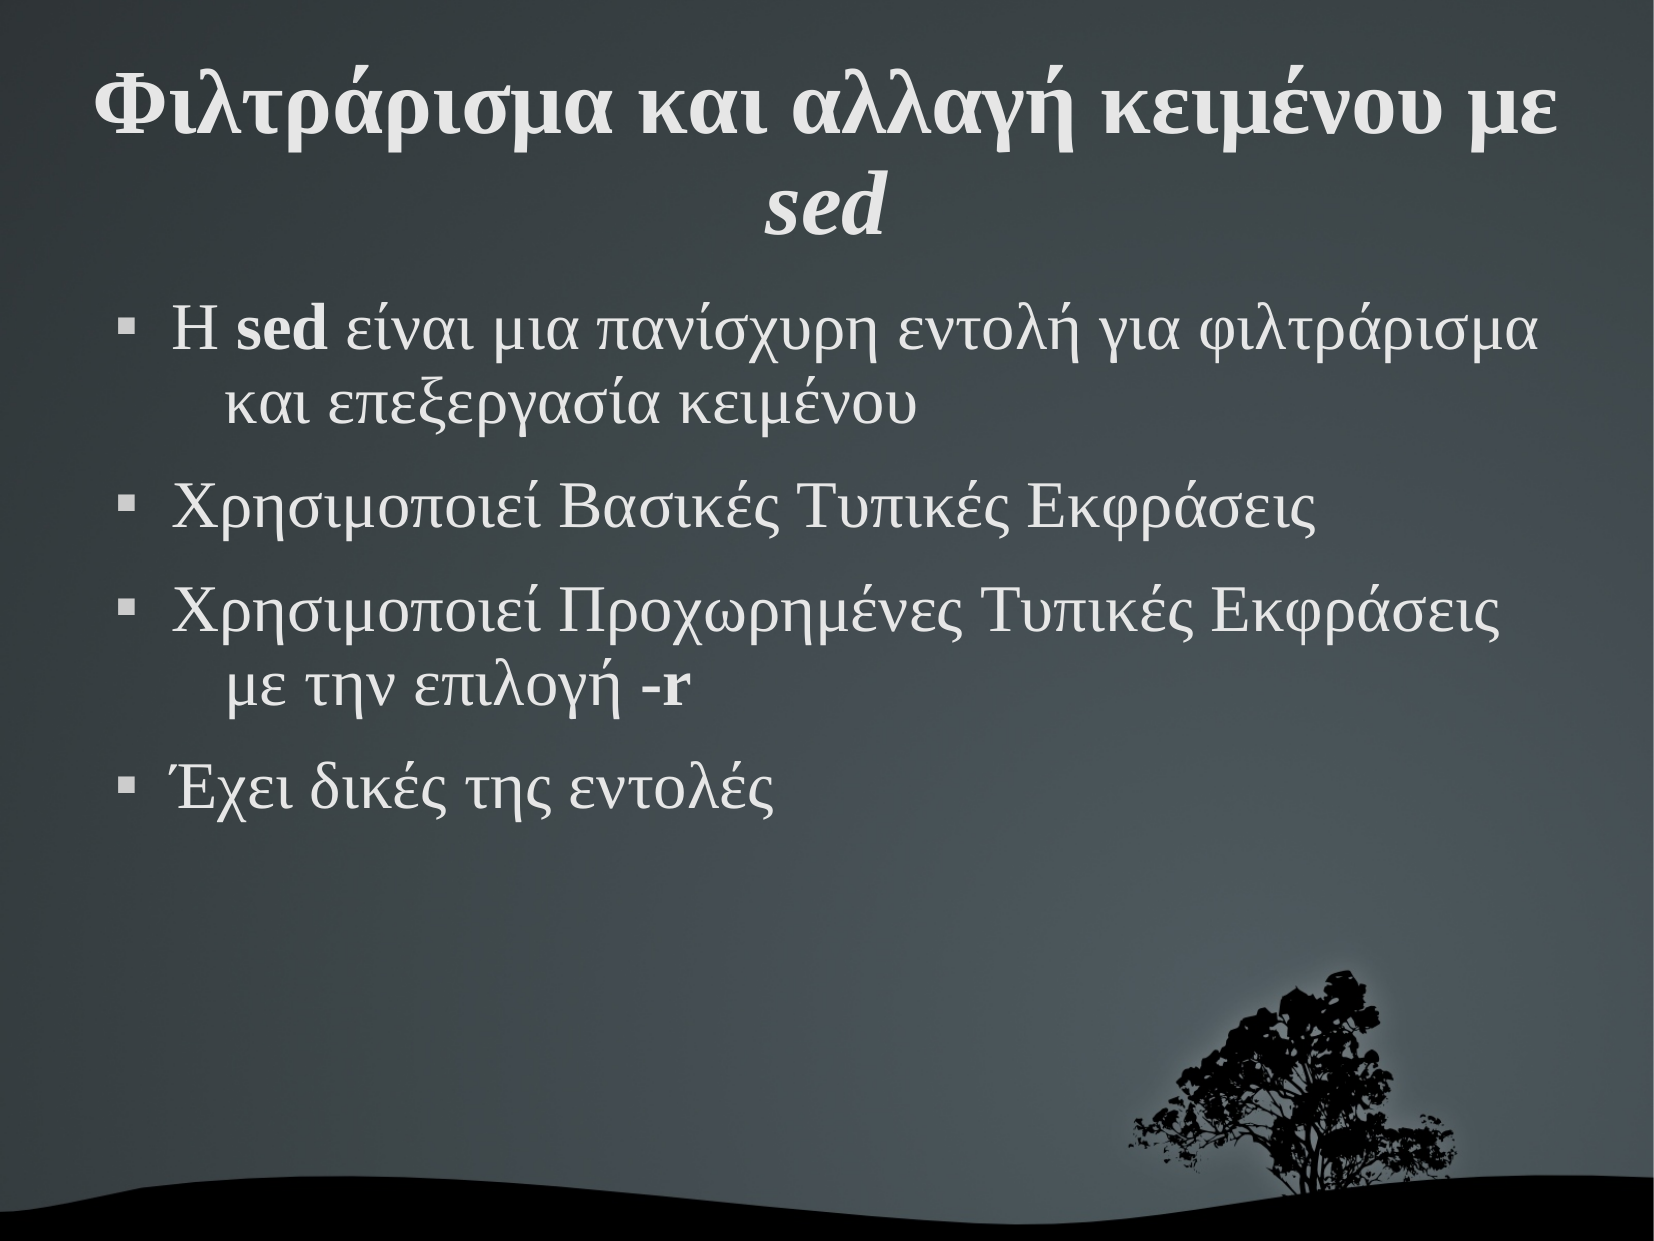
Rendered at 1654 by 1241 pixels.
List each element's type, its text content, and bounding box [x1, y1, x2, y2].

title Φιλτράρισμα και αλλαγή κειμένου με sed [82, 33, 1571, 273]
picture [0, 0, 1654, 1241]
list Η sed είναι μια πανίσχυρη εντολή για φιλτράρισμα και επεξεργασία κειμένου Χρησιμοποιεί Βασικές Τυπικές Εκφράσεις Χρησιμοποιεί Προχωρημένες Τυπικές Εκφράσεις με την επιλογή -r Έχει δικές της εντολές [82, 290, 1571, 1109]
